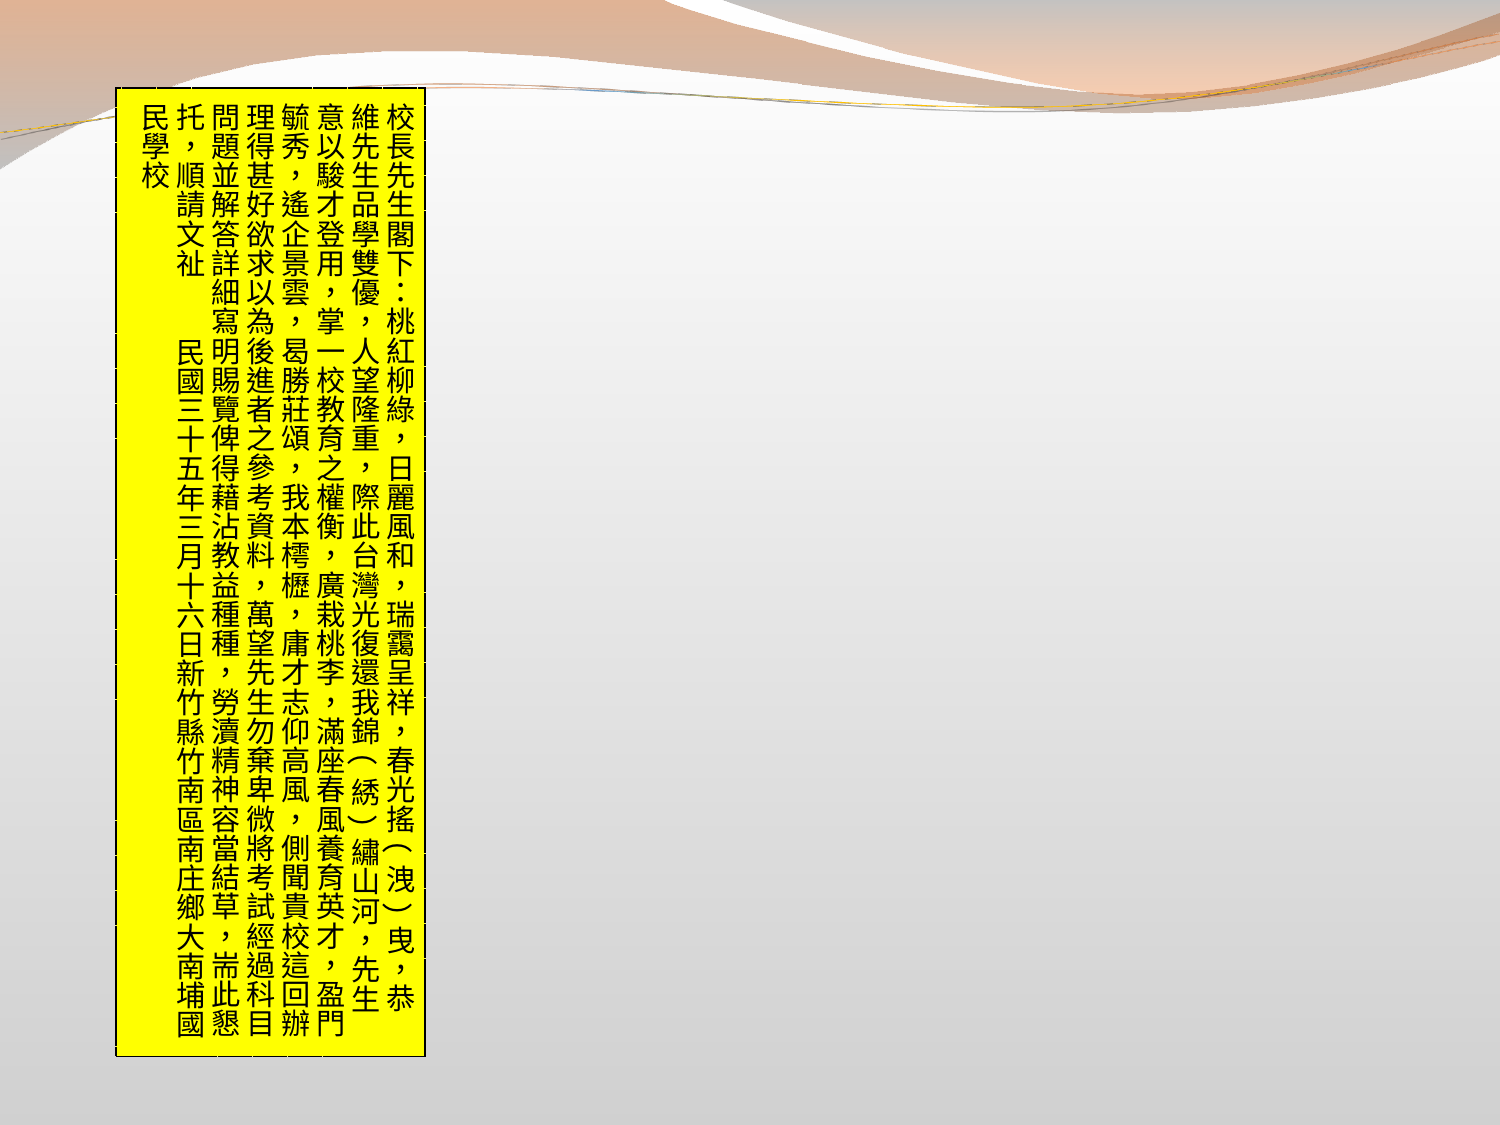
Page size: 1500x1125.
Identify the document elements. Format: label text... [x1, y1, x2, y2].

picture [0, 33, 1500, 140]
text_box 校長先生閣下：桃紅柳綠，日麗風和，瑞靄呈祥，春光搖(洩)曳，恭維先生品學雙優，人望隆重，際此台灣光復還我錦(綉)繡山河，先生意以駿才登用，掌一校教育之權衡，廣栽桃李，滿座春風養育英才，盈門毓秀，遙企景雲，曷勝莊頌，我本樗櫪，庸才志仰高風，側聞貴校這回辦理得甚好欲求以為後進者之參考資料，萬望先生勿棄卑微將考試經過科目問題並解答詳細寫明賜覽俾得藉沾教益種種，勞瀆精神容當結草，耑此懇托，順請文祉 民國三十五年三月十六日新竹縣竹南區南庄鄉大南埔國民學校 [115, 87, 426, 1057]
